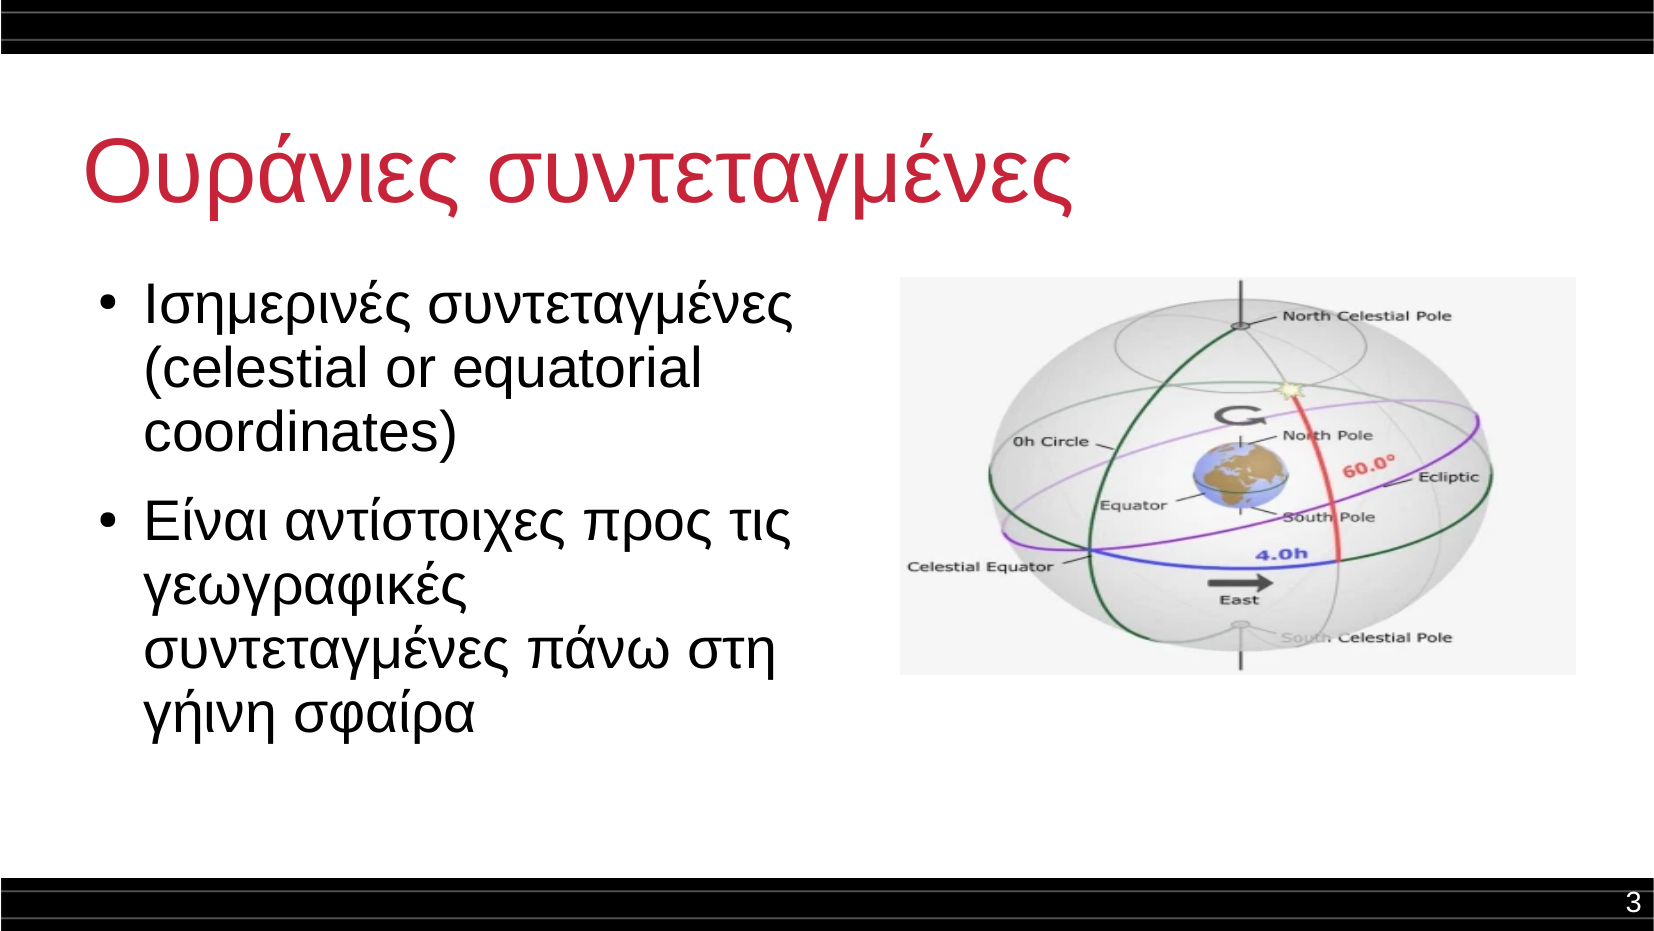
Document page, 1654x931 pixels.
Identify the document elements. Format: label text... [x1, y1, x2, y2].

list Ισημερινές συντεταγμένες (celestial or equatorial coordinates) Είναι αντίστοιχες προς τις γεωγραφικές συντεταγμένες πάνω στη γήινη σφαίρα [82, 271, 809, 788]
picture [900, 277, 1576, 676]
title Ουράνιες συντεταγμένες [82, 92, 1571, 249]
picture [1, 0, 1654, 54]
picture [1, 878, 1654, 931]
